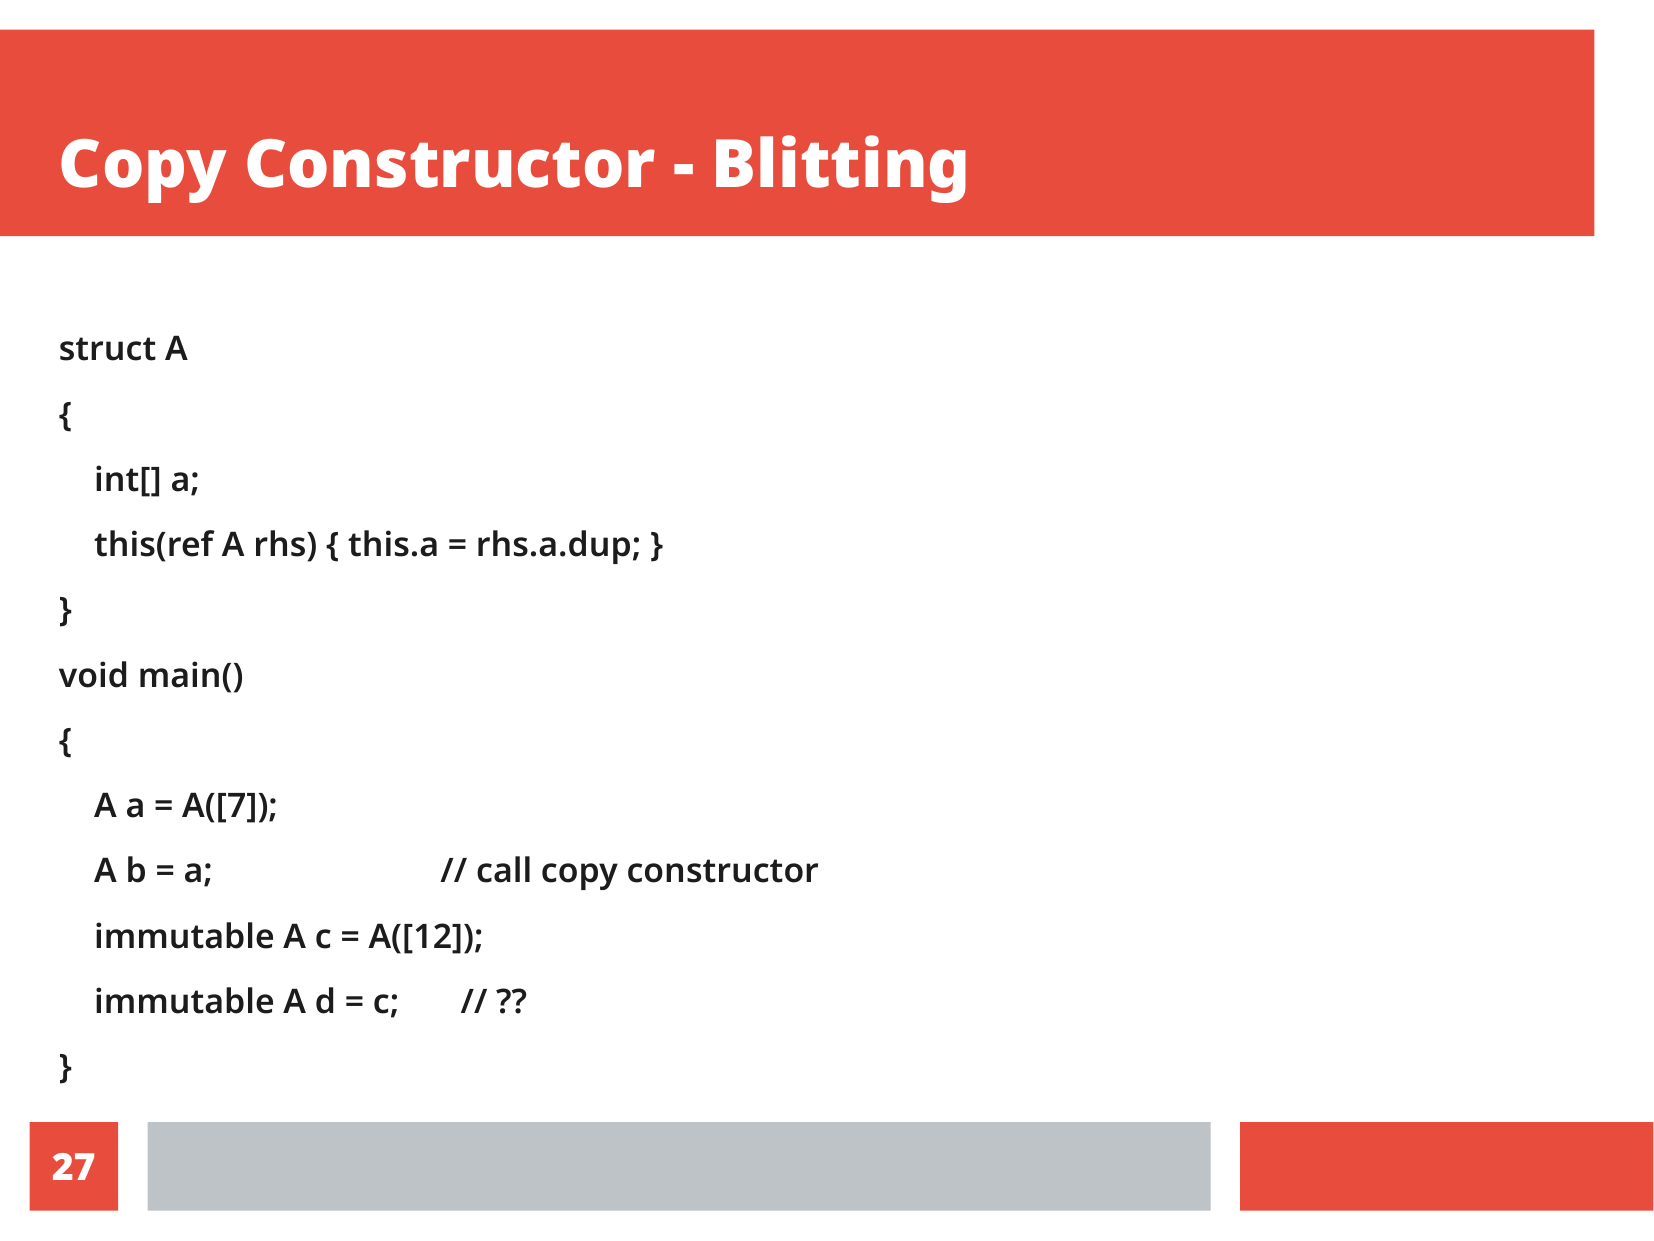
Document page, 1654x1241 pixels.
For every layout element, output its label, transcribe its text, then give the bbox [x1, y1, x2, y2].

list struct A { int[] a; this(ref A rhs) { this.a = rhs.a.dup; } } void main() { A a = A([7]); A b = a; // call copy constructor immutable A c = A([12]); immutable A d = c; // ?? } [59, 324, 1565, 1093]
title Copy Constructor - Blitting [59, 59, 1595, 207]
